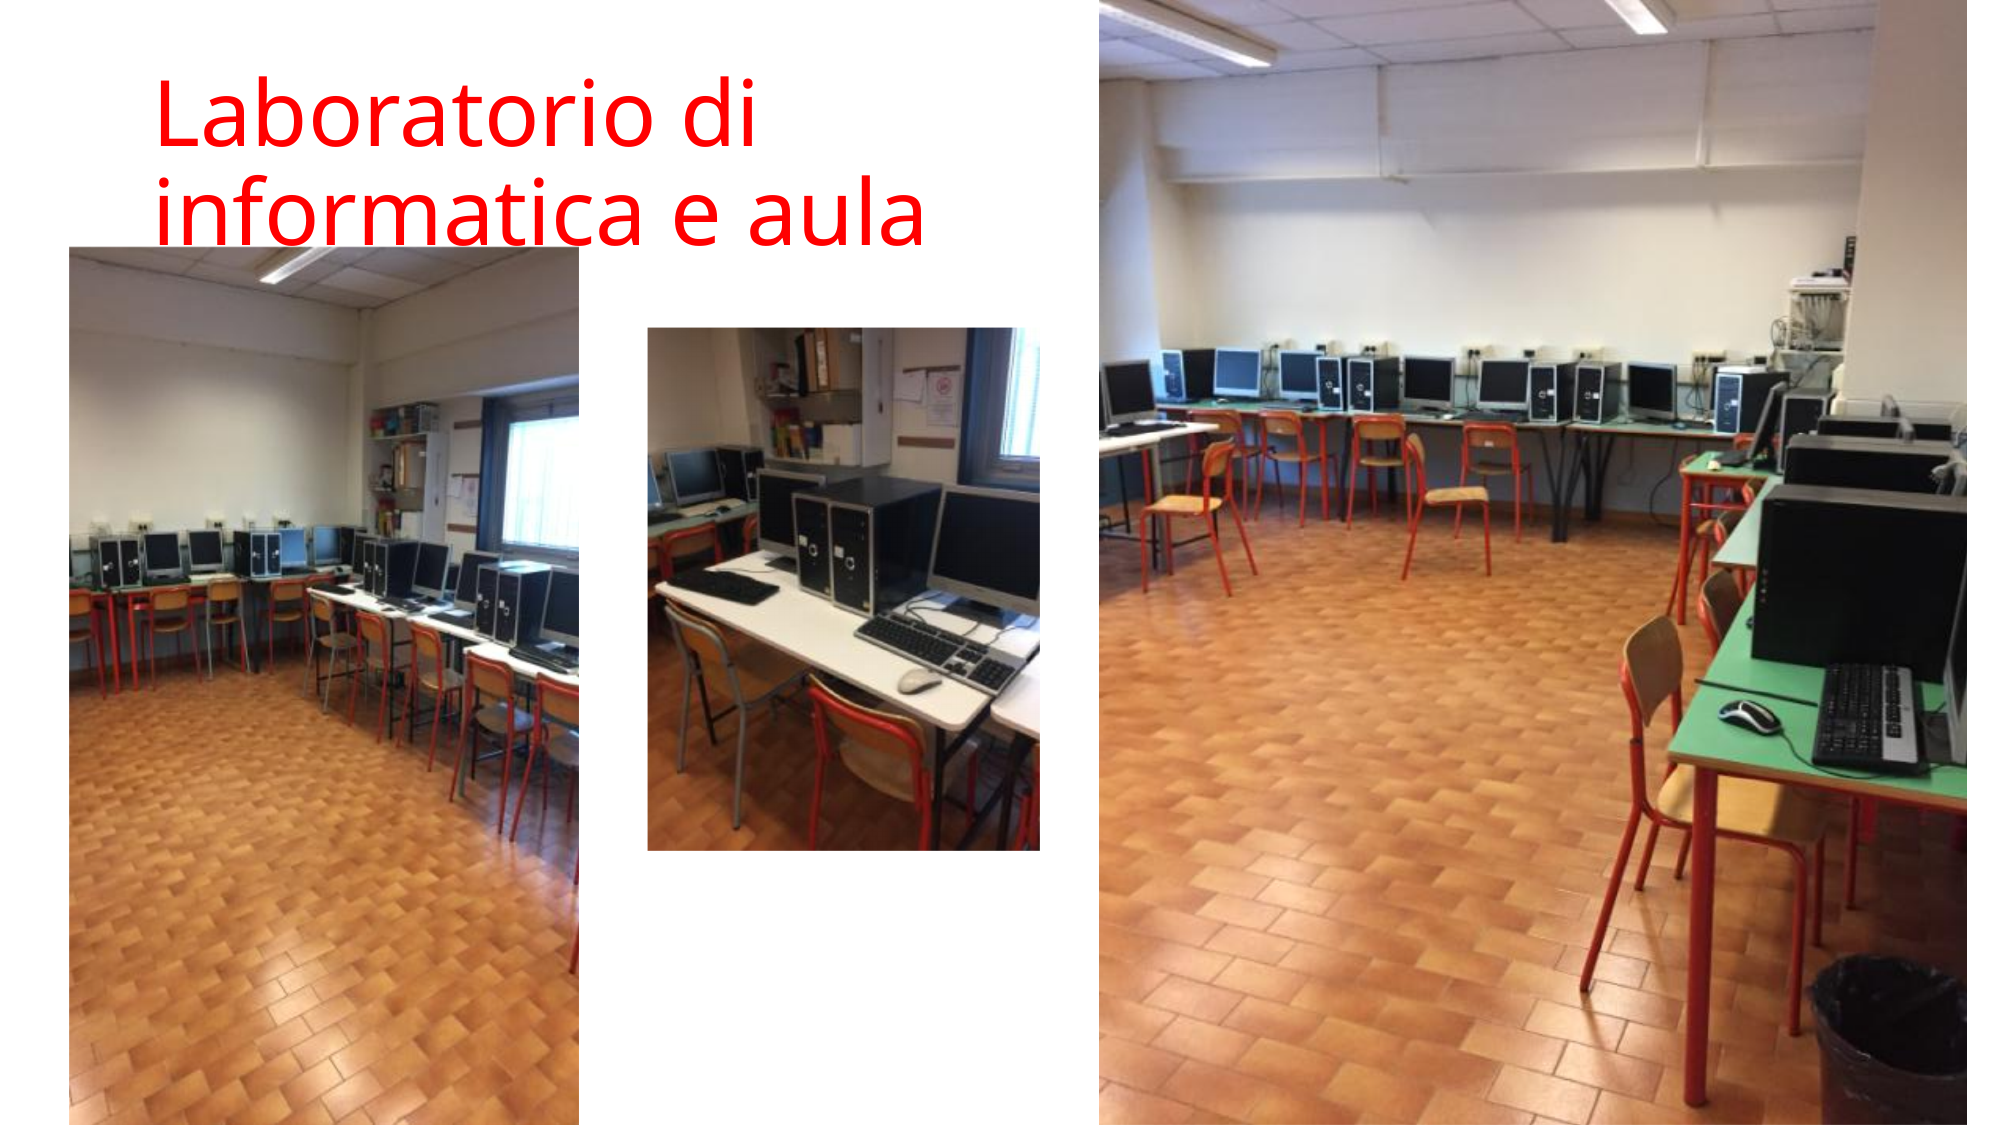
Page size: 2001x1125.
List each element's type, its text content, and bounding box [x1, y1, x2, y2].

picture [647, 327, 1040, 851]
picture [68, 246, 579, 1125]
picture [1098, 0, 1967, 1125]
title Laboratorio di informatica e aula 4.0 [137, 59, 981, 278]
